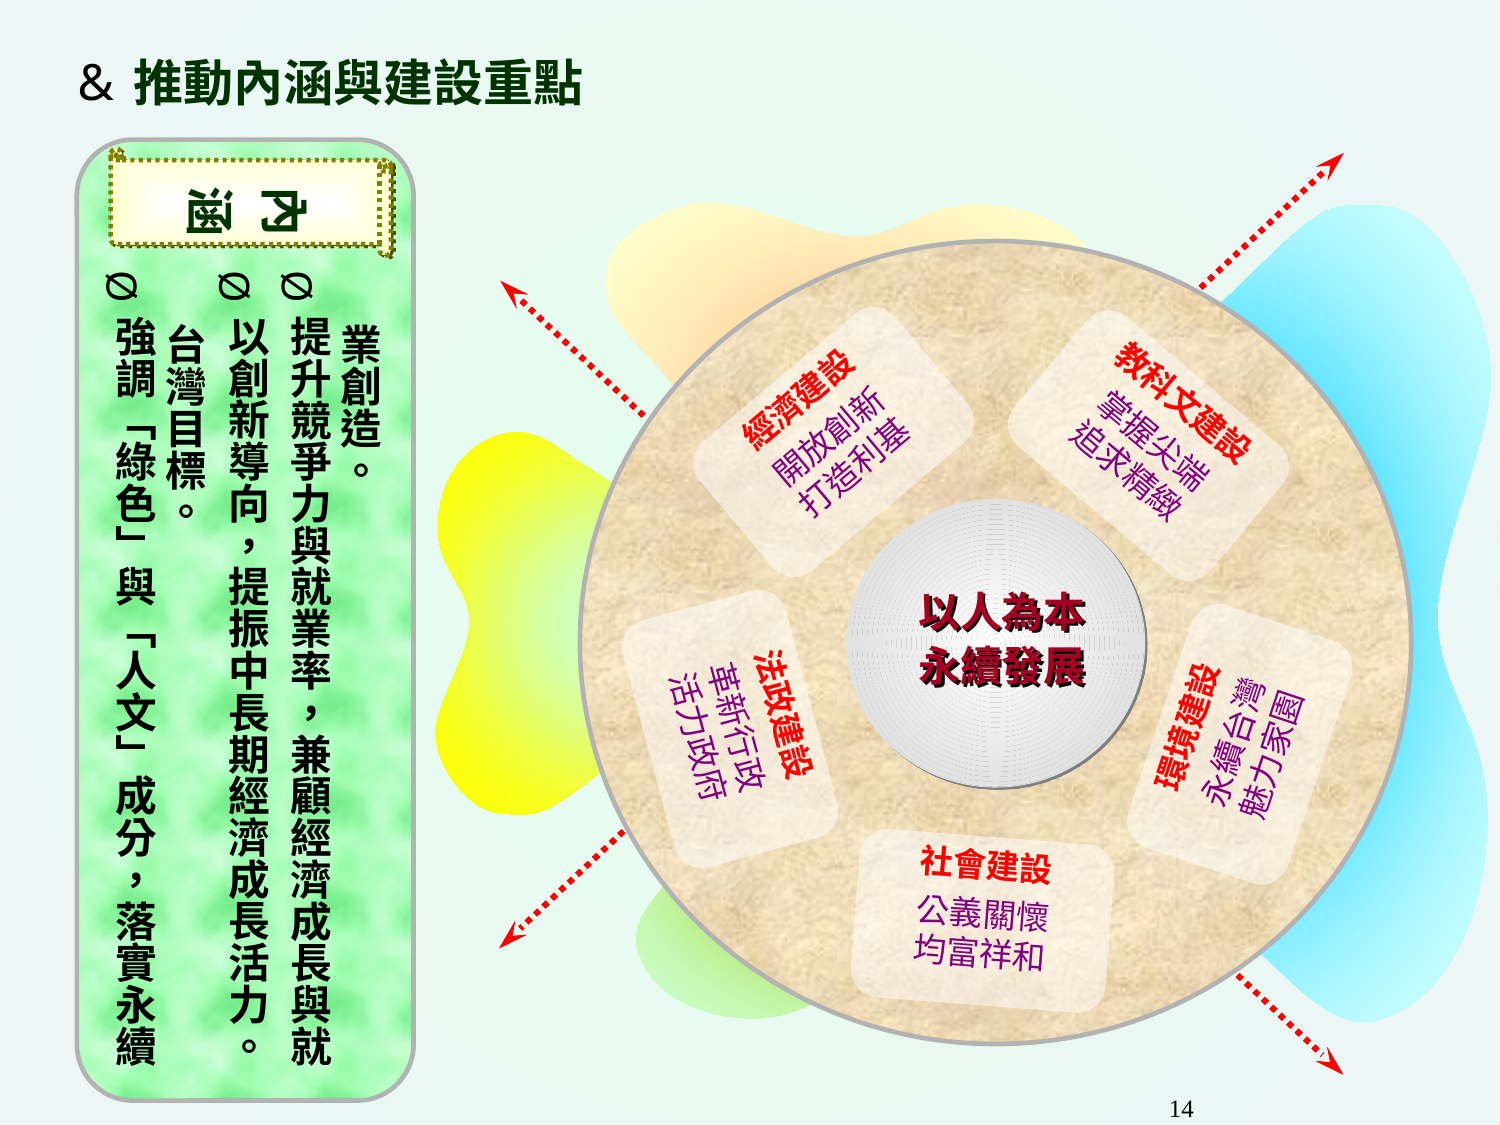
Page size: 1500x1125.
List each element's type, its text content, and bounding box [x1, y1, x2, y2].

text_box 業創造。 提升競爭力與就業率，兼顧經濟成長與就 以創新導向，提振中長期經濟成長活力。 台灣目標。 強調「綠色」與「人文」成分，落實永續 [85, 261, 403, 1095]
text_box 經濟建設 開放創新 打造利基 [693, 306, 974, 578]
text_box 法政建設 革新行政 活力政府 [621, 589, 839, 868]
text_box 以人為本 永續發展 [869, 571, 1135, 726]
text_box [76, 139, 414, 1101]
text_box 教科文建設 掌握尖端 追求精緻 [1007, 310, 1290, 581]
text_box 推動內涵與建設重點 [62, 38, 876, 119]
text_box [435, 141, 1500, 1125]
text_box 內 涵 [110, 148, 391, 256]
text_box 社會建設 公義關懷 均富祥和 [850, 828, 1115, 1013]
text_box 環境建設 永續台灣 魅力家園 [1127, 603, 1353, 885]
